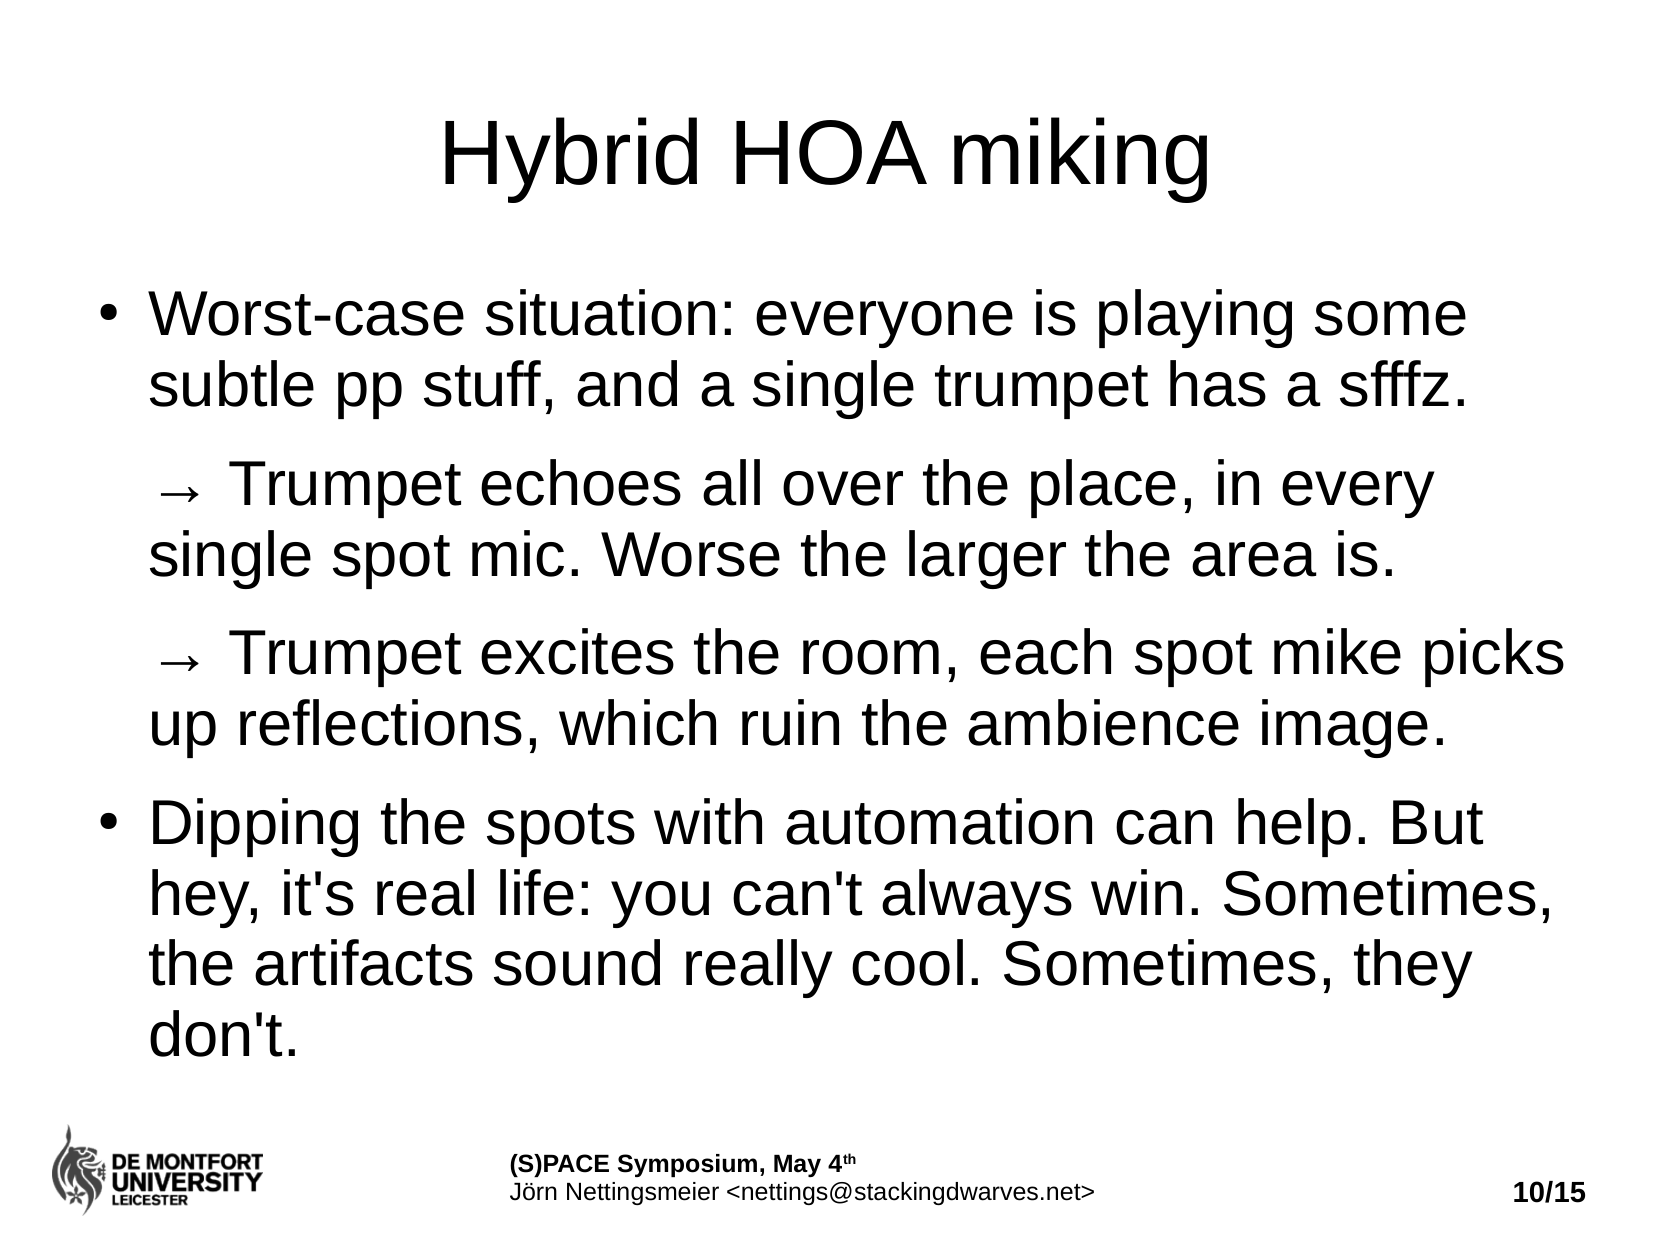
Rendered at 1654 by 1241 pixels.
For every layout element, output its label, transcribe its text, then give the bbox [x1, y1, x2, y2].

title Hybrid HOA miking [82, 49, 1571, 257]
list Worst-case situation: everyone is playing some subtle pp stuff, and a single trumpet has a sfffz. → Trumpet echoes all over the place, in every single spot mic. Worse the larger the area is. → Trumpet excites the room, each spot mike picks up reflections, which ruin the ambience image. Dipping the spots with automation can help. But hey, it's real life: you can't always win. Sometimes, the artifacts sound really cool. Sometimes, they don't. [80, 278, 1570, 1141]
